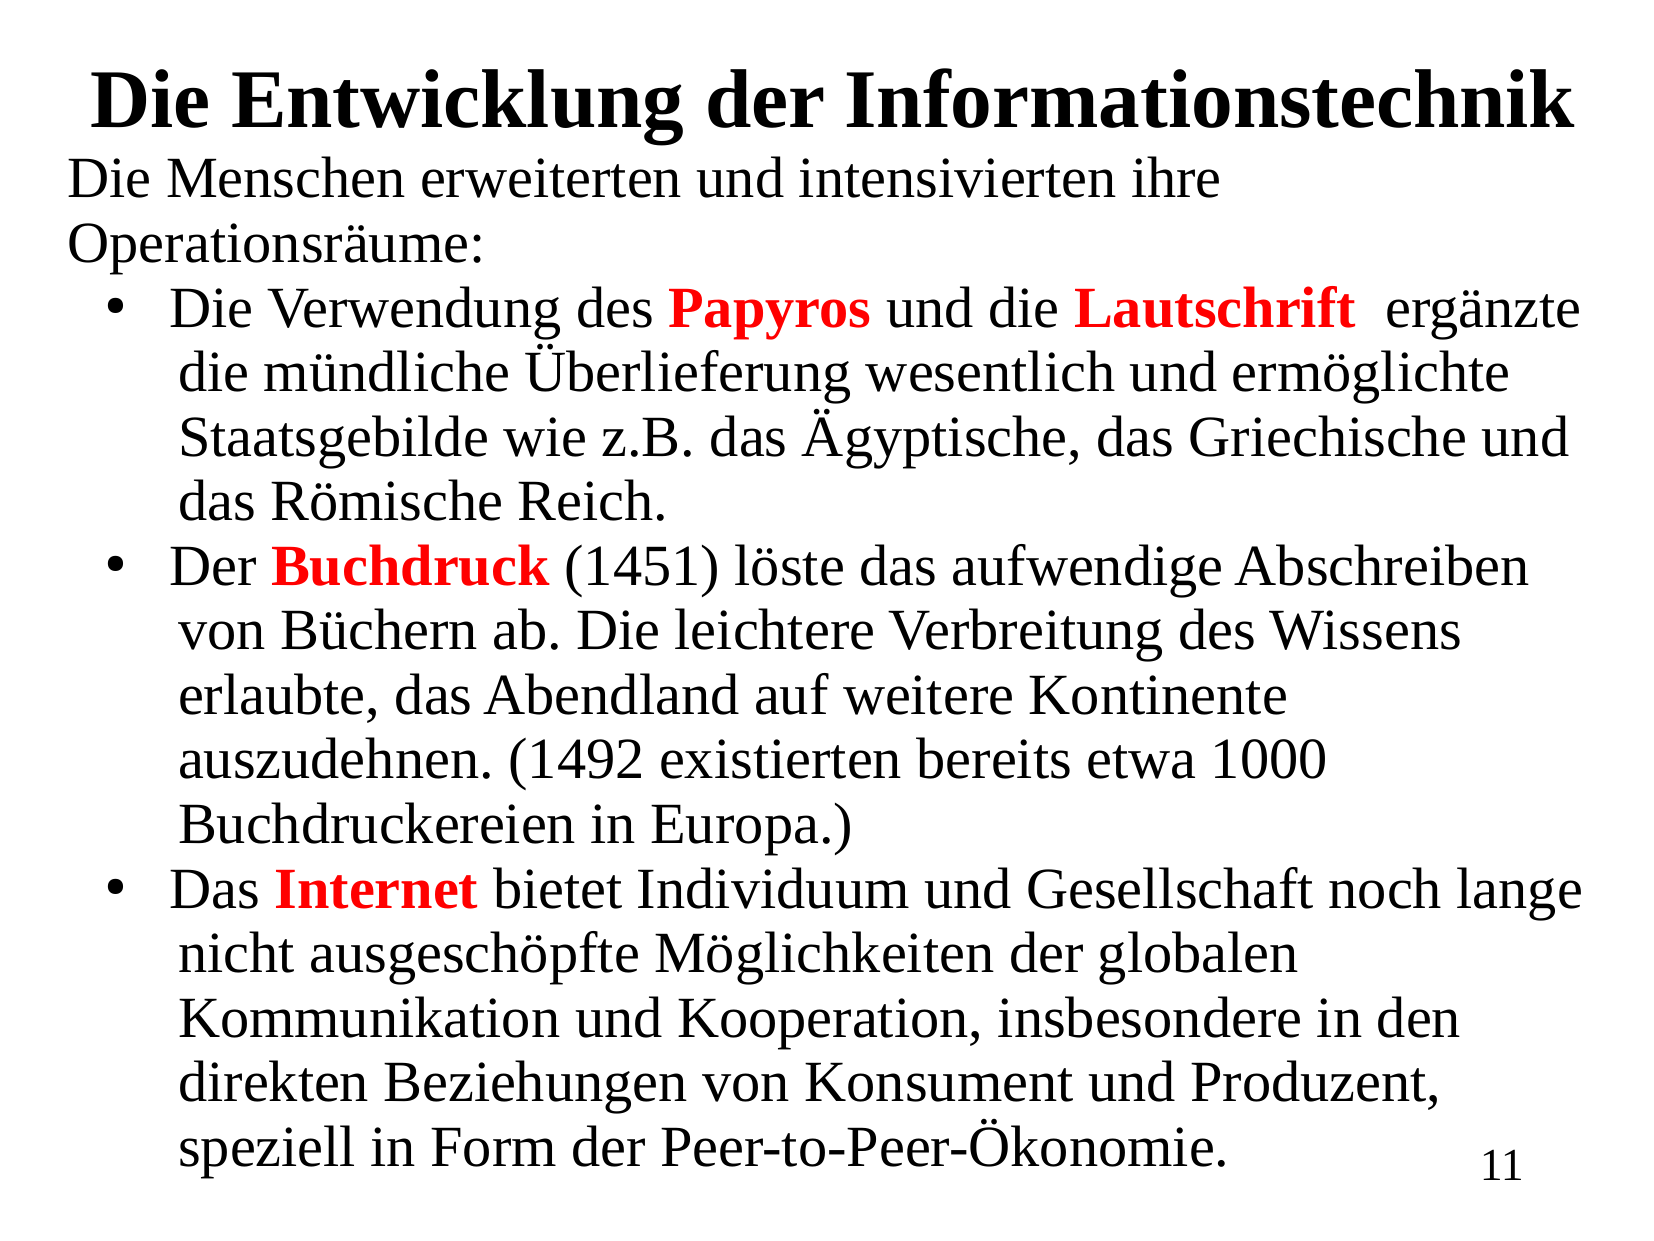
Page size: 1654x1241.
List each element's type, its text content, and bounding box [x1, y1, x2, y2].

text_box <Foliennummer> [1326, 1132, 1654, 1203]
text_box Die Entwicklung der Informationstechnik Die Menschen erweiterten und intensivierten ihre Operationsräume: Die Verwendung des Papyros und die Lautschrift ergänzte die mündliche Überlieferung wesentlich und ermöglichte Staatsgebilde wie z.B. das Ägyptische, das Griechische und das Römische Reich. Der Buchdruck (1451) löste das aufwendige Abschreiben von Büchern ab. Die leichtere Verbreitung des Wissens erlaubte, das Abendland auf weitere Kontinente auszudehnen. (1492 existierten bereits etwa 1000 Buchdruckereien in Europa.) Das Internet bietet Individuum und Gesellschaft noch lange nicht ausgeschöpfte Möglichkeiten der globalen Kommunikation und Kooperation, insbesondere in den direkten Beziehungen von Konsument und Produzent, speziell in Form der Peer-to-Peer-Ökonomie. [52, 46, 1615, 1200]
